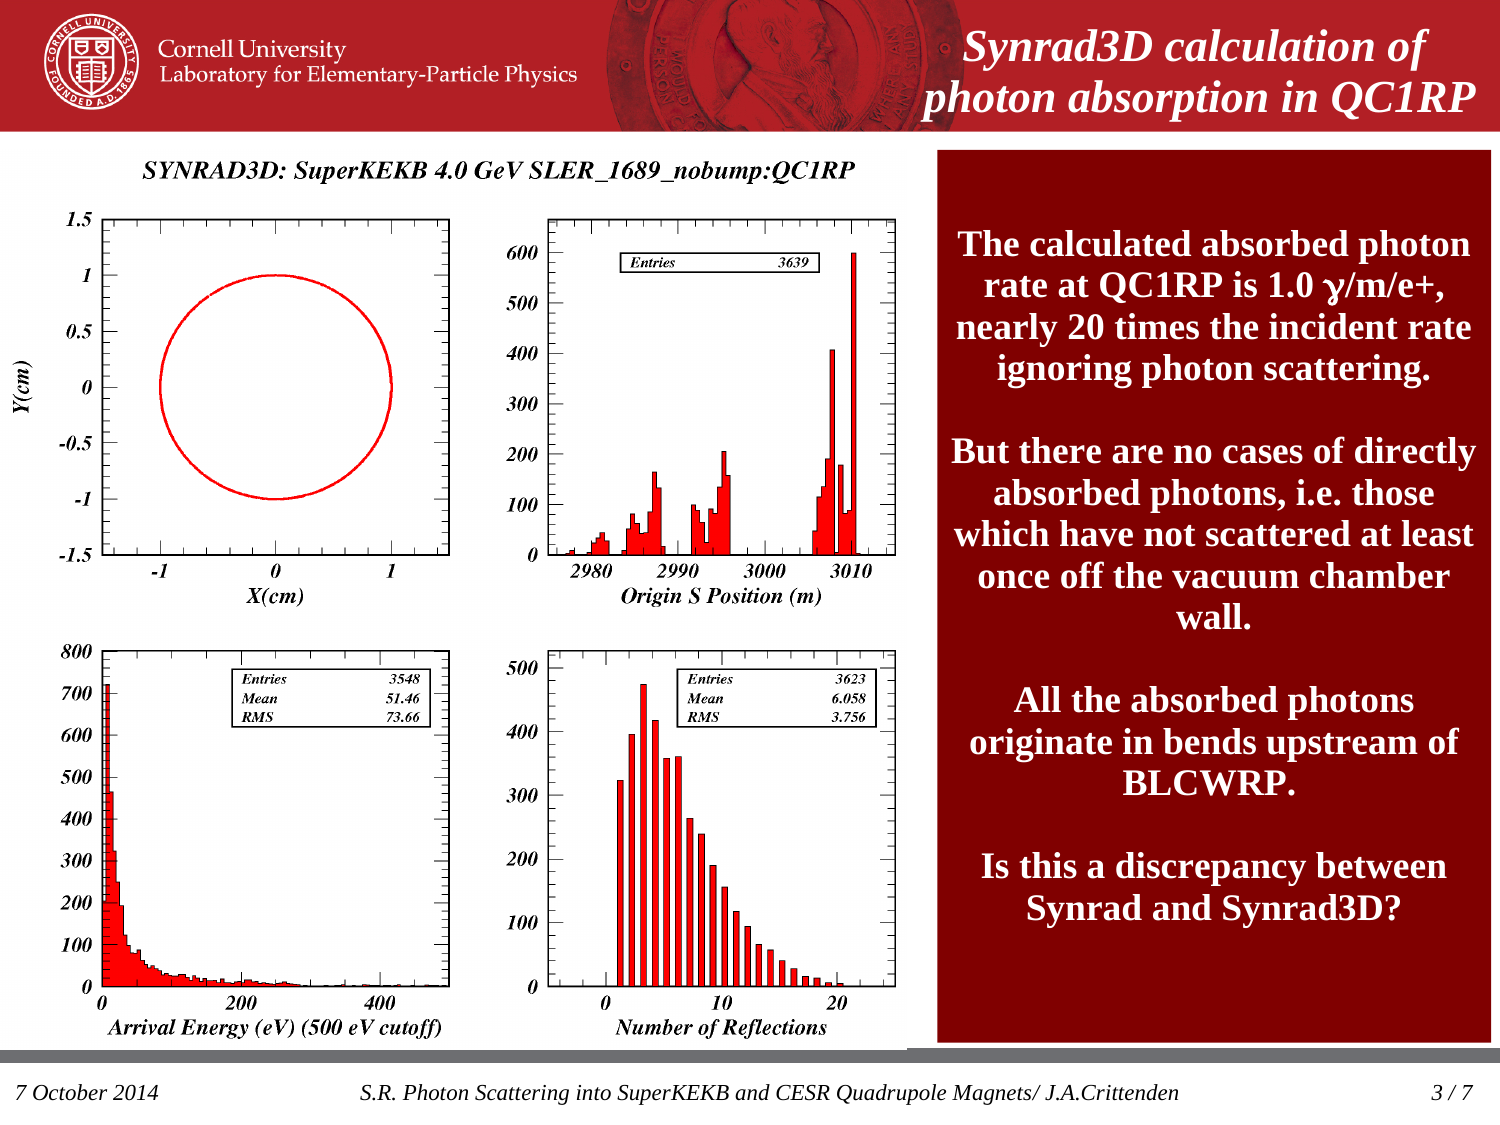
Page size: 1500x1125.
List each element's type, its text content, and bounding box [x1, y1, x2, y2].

picture [0, 0, 1500, 132]
text_box The calculated absorbed photon rate at QC1RP is 1.0 g/m/e+, nearly 20 times the incident rate ignoring photon scattering. But there are no cases of directly absorbed photons, i.e. those which have not scattered at least once off the vacuum chamber wall. All the absorbed photons originate in bends upstream of BLCWRP. Is this a discrepancy between Synrad and Synrad3D? [937, 149, 1492, 1043]
title Synrad3D calculation of photon absorption in QC1RP [900, 7, 1500, 136]
picture [0, 149, 907, 1051]
